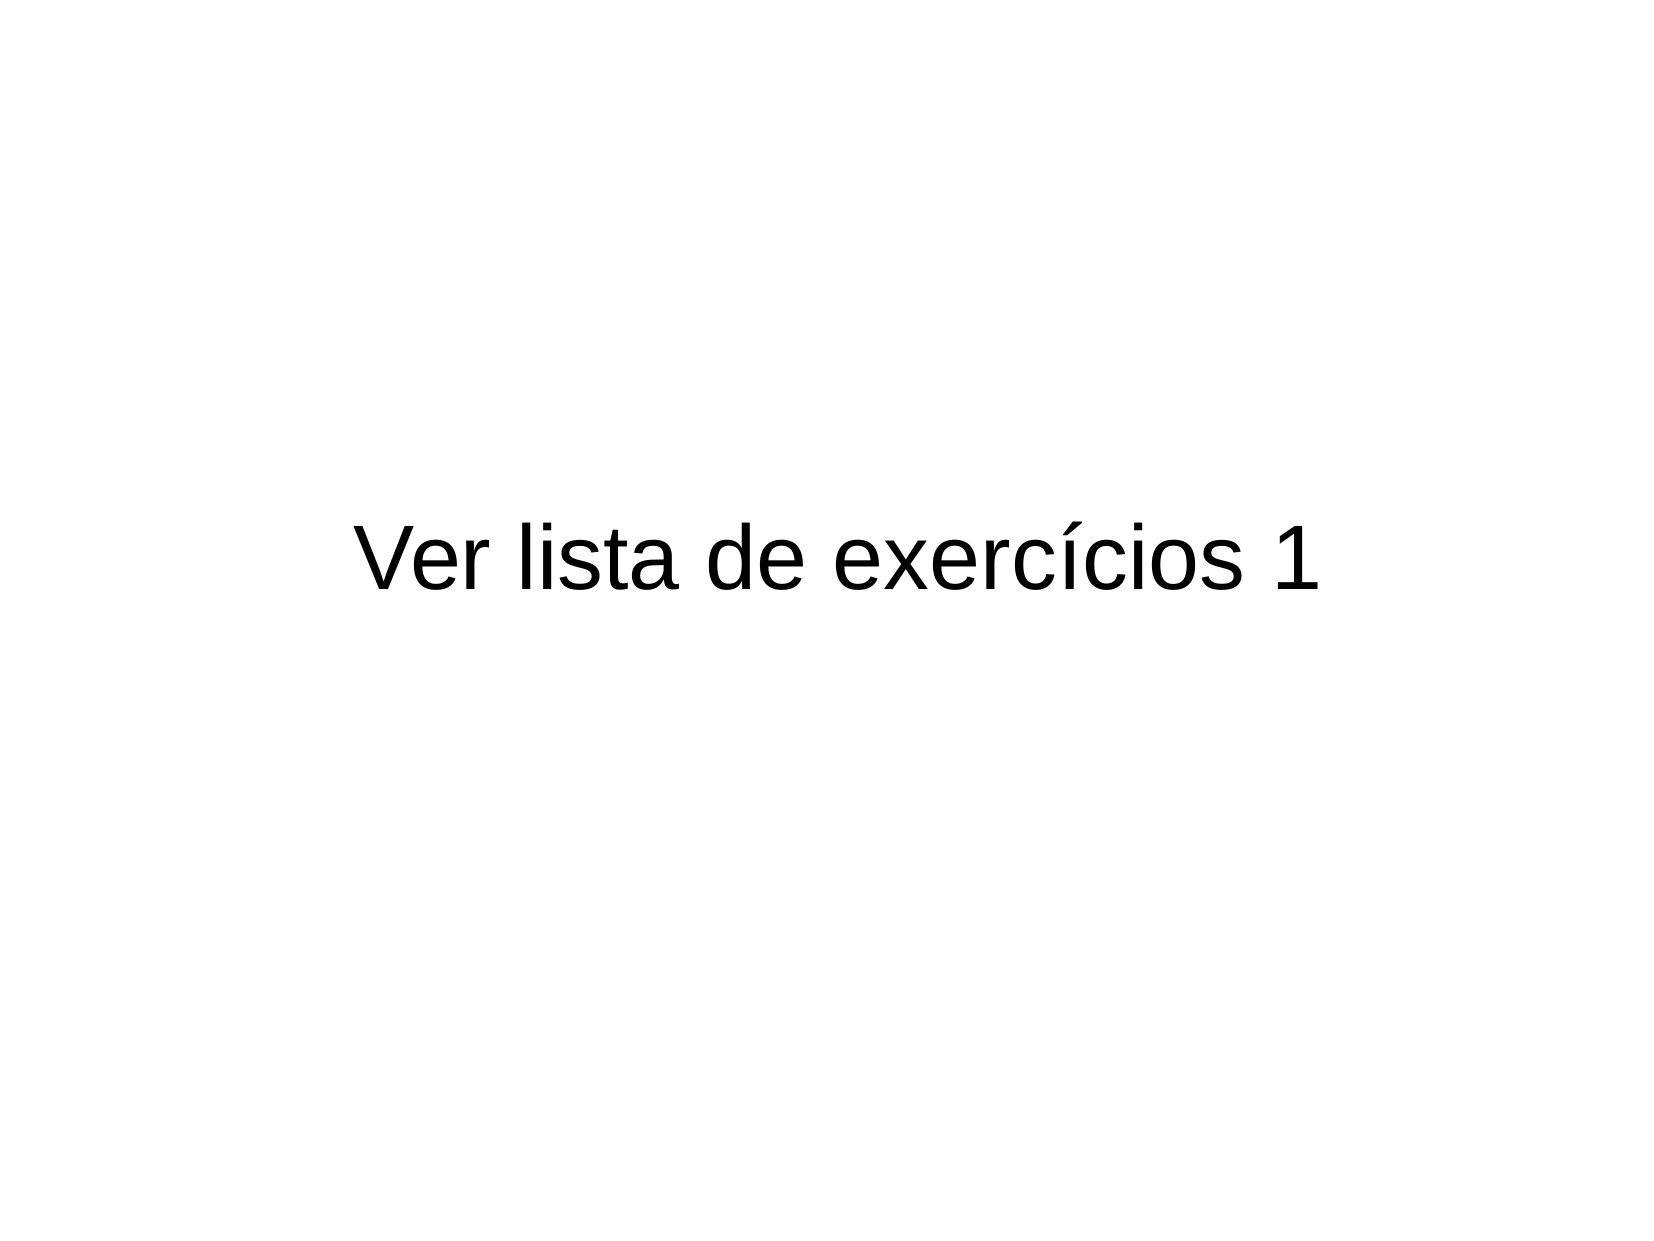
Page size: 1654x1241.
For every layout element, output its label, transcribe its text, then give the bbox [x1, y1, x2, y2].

title Ver lista de exercícios 1 [94, 454, 1583, 662]
